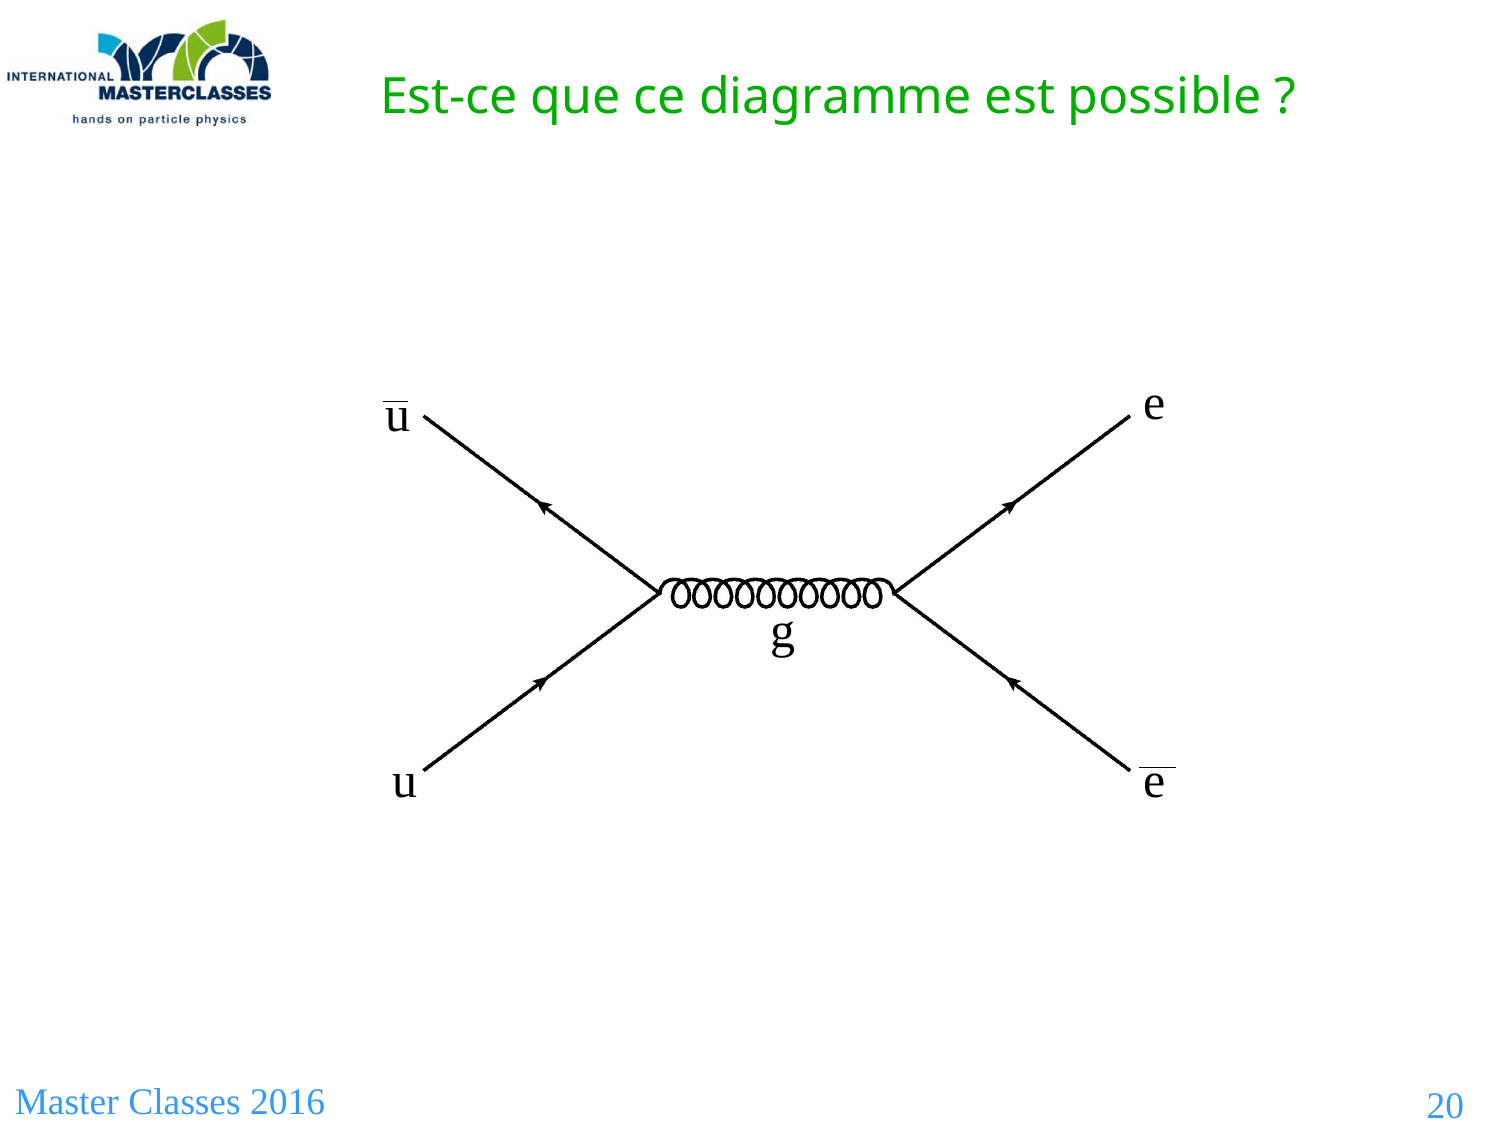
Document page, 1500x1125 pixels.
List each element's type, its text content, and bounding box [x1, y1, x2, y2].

text_box e [1129, 740, 1182, 839]
text_box u [377, 740, 433, 816]
text_box g [755, 590, 811, 666]
title Est-ce que ce diagramme est possible ? [259, 0, 1418, 188]
picture [421, 413, 1134, 775]
text_box e [1129, 362, 1182, 449]
text_box u [370, 374, 426, 449]
picture [2, 10, 259, 130]
